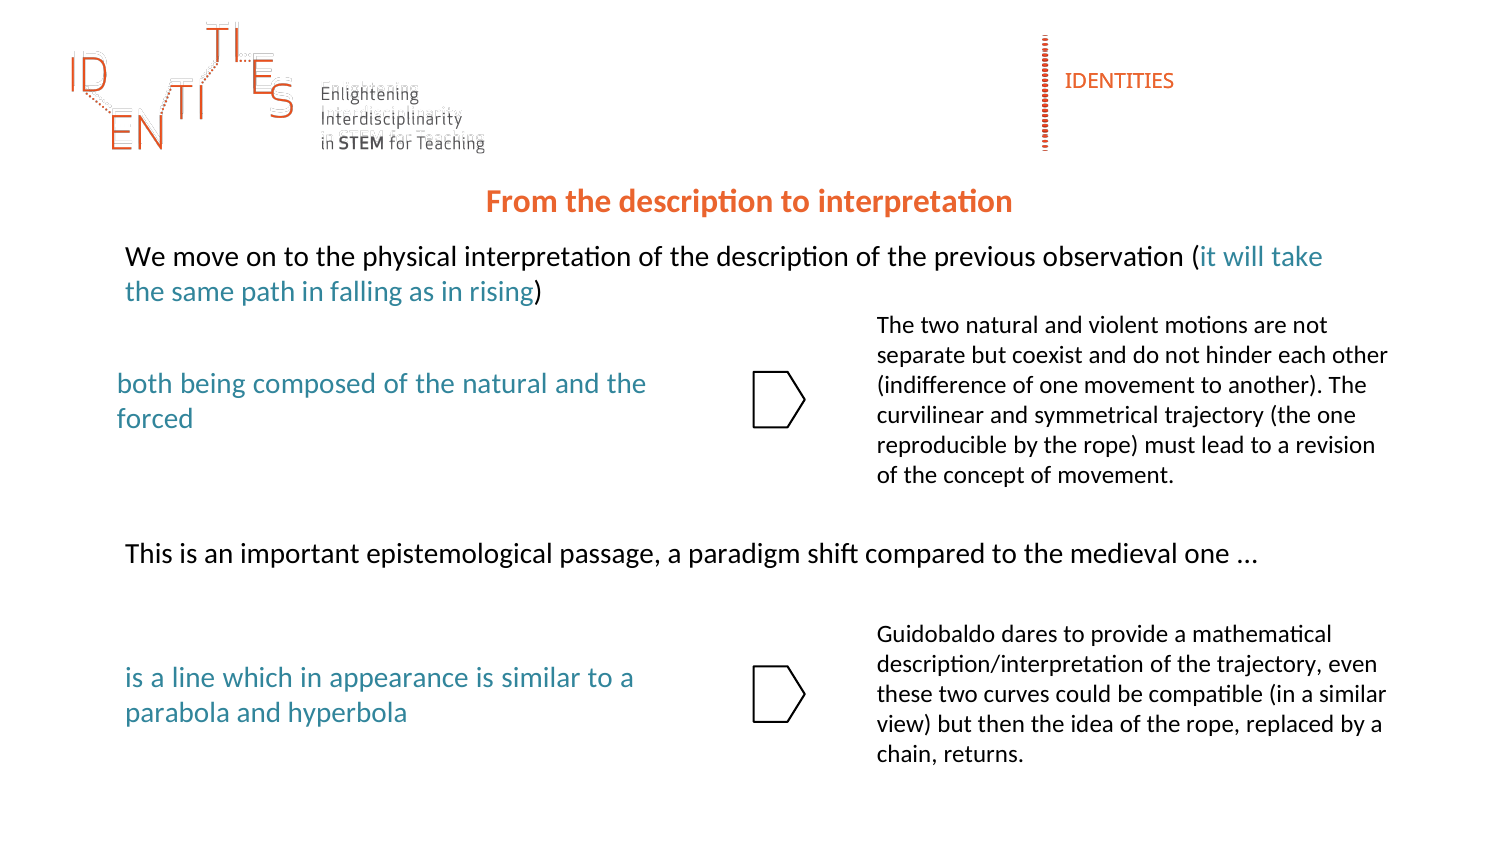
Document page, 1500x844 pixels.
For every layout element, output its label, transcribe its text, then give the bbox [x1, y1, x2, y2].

text_box [753, 666, 805, 722]
text_box Guidobaldo dares to provide a mathematical description/interpretation of the trajectory, even these two curves could be compatible (in a similar view) but then the idea of ​​the rope, replaced by a chain, returns. [861, 610, 1415, 777]
text_box is a line which in appearance is similar to a parabola and hyperbola [110, 650, 705, 737]
text_box We move on to the physical interpretation of the description of the previous observation (it will take the same path in falling as in rising) [110, 230, 1368, 316]
picture [71, 18, 485, 157]
text_box IDENTITIES [1050, 60, 1472, 121]
text_box [753, 371, 805, 428]
text_box both being composed of the natural and the forced [101, 356, 697, 443]
picture [1042, 35, 1051, 151]
text_box This is an important epistemological passage, a paradigm shift compared to the medieval one ... [110, 526, 1380, 578]
text_box From the description to interpretation [61, 171, 1439, 228]
text_box The two natural and violent motions are not separate but coexist and do not hinder each other (indifference of one movement to another). The curvilinear and symmetrical trajectory (the one reproducible by the rope) must lead to a revision of the concept of movement. [861, 301, 1415, 499]
